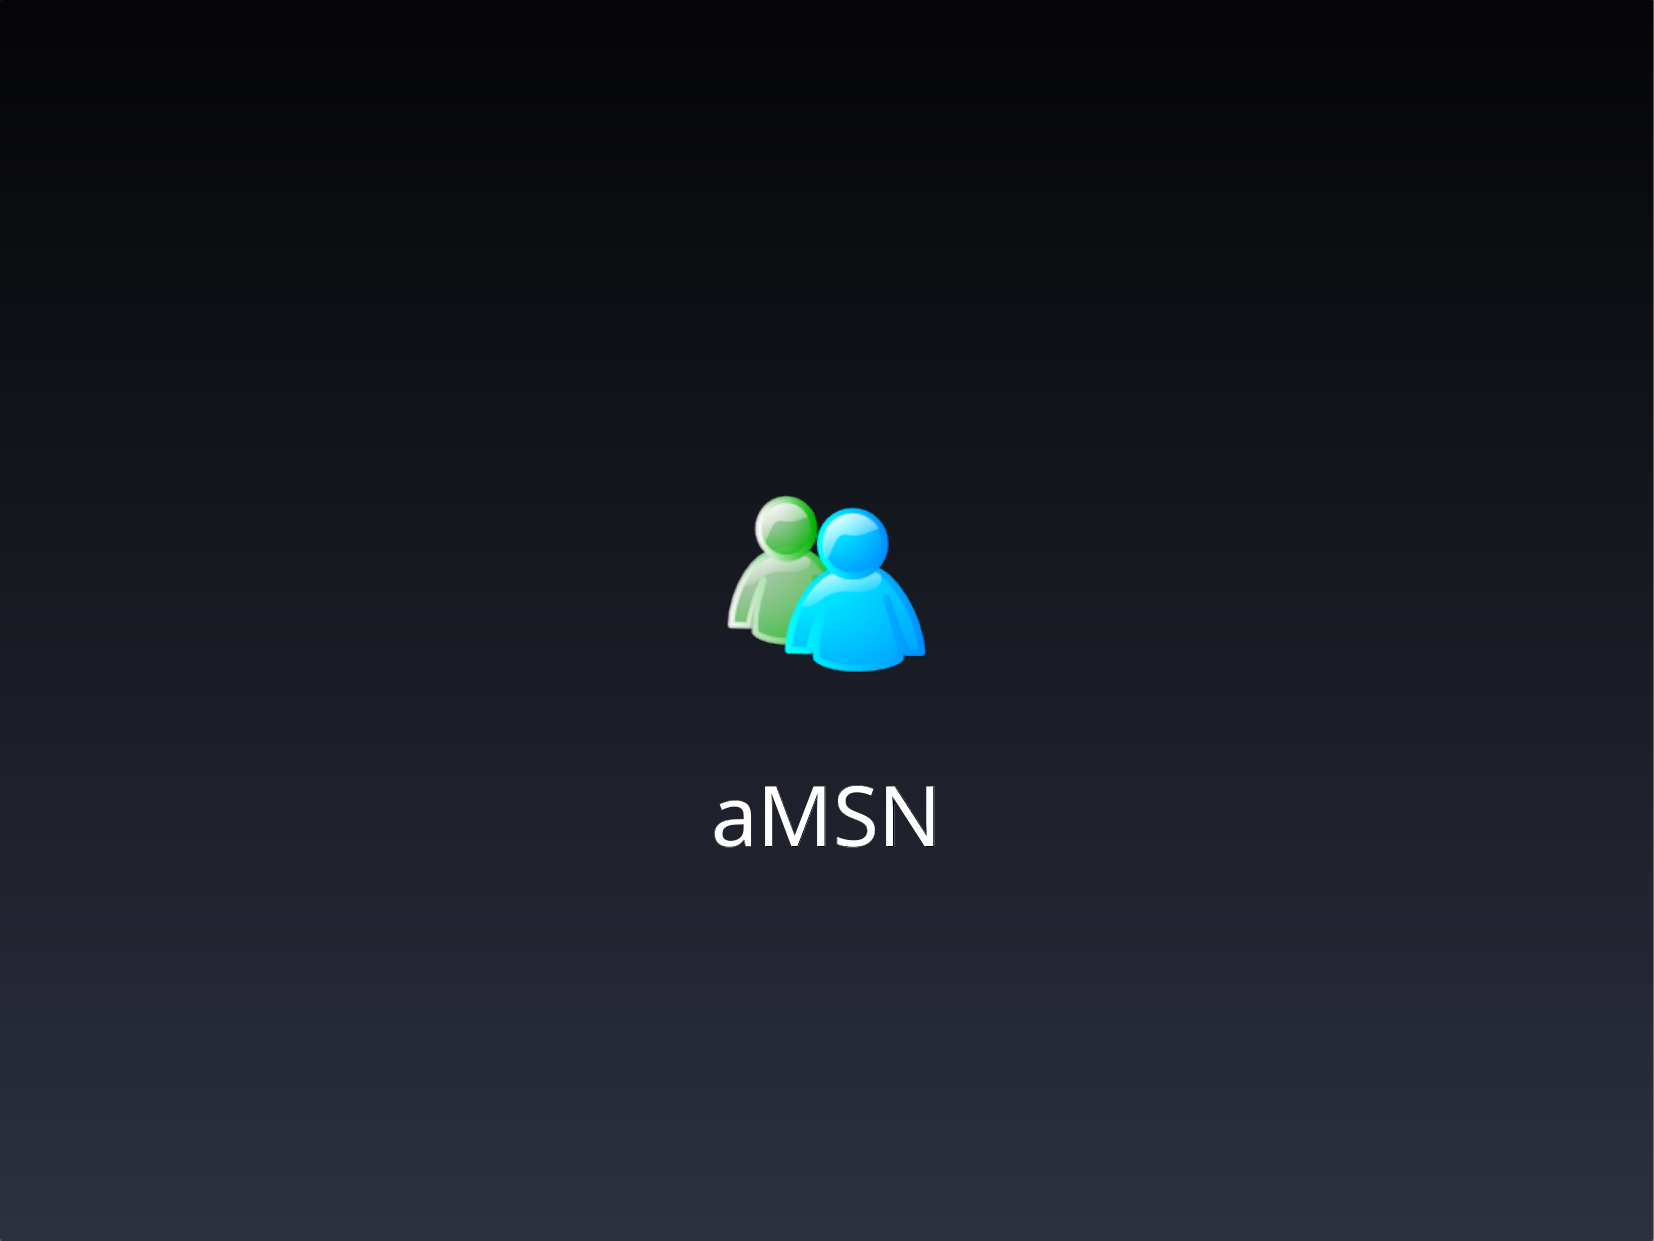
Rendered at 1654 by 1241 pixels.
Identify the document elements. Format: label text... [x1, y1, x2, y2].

text_box aMSN [206, 750, 1447, 860]
picture [0, 0, 1654, 1241]
